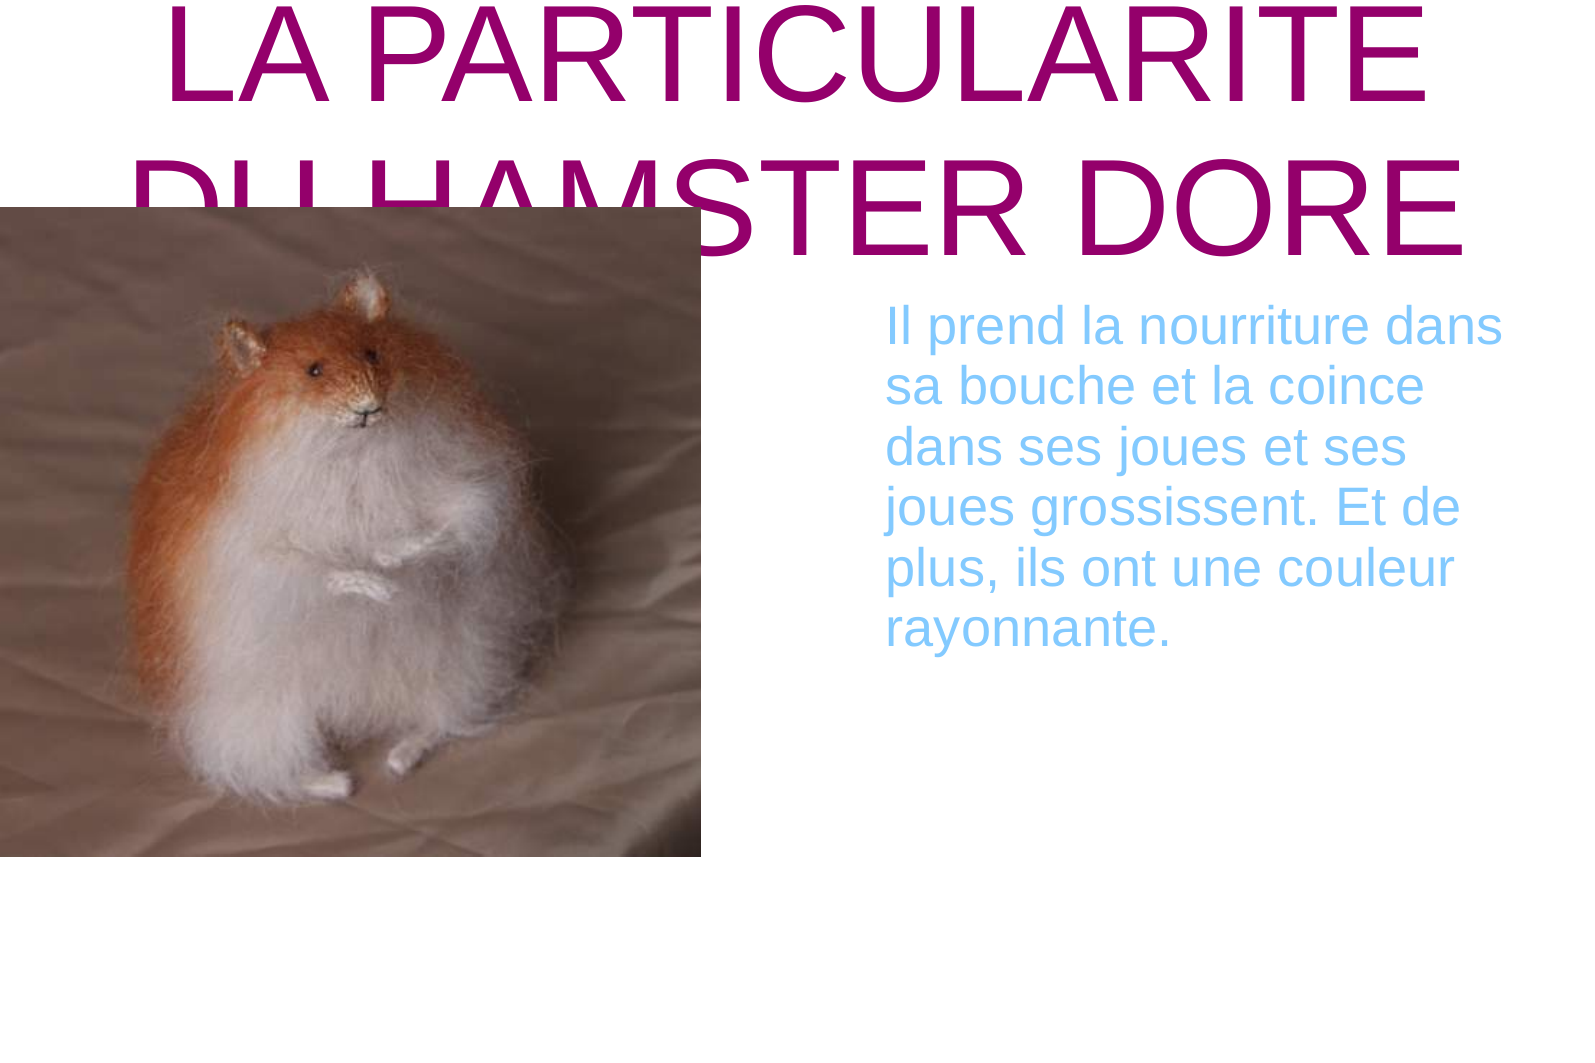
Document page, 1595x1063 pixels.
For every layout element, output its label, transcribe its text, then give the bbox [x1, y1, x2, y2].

list Il prend la nourriture dans sa bouche et la coince dans ses joues et ses joues grossissent. Et de plus, ils ont une couleur rayonnante. [814, 295, 1516, 936]
title LA PARTICULARITE DU HAMSTER DORE [79, 0, 1515, 285]
picture [0, 207, 701, 857]
